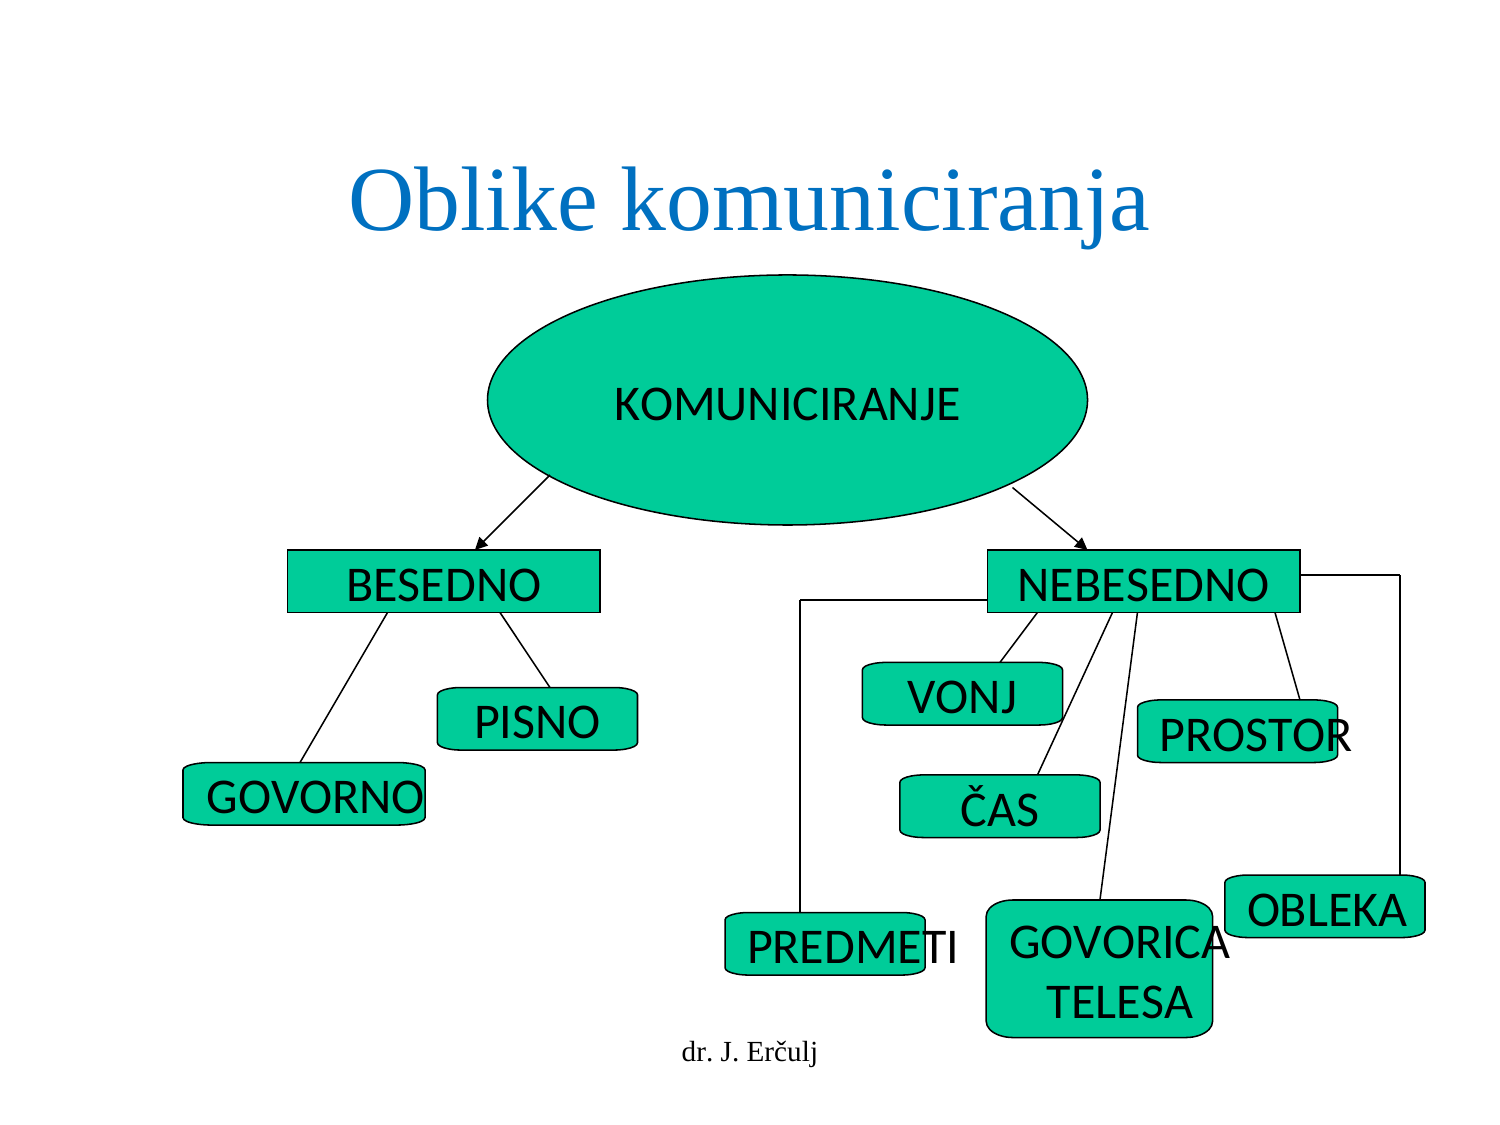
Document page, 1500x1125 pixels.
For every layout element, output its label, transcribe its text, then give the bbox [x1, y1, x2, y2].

text_box PISNO [437, 687, 638, 751]
text_box PROSTOR [1137, 699, 1338, 763]
title Oblike komuniciranja [112, 99, 1388, 288]
text_box dr. J. Erčulj [512, 1025, 988, 1101]
text_box ČAS [899, 774, 1101, 838]
text_box BESEDNO [287, 549, 601, 613]
text_box NEBESEDNO [987, 549, 1300, 613]
text_box GOVORICA TELESA [986, 900, 1213, 1038]
text_box GOVORNO [183, 762, 426, 826]
text_box KOMUNICIRANJE [487, 274, 1088, 526]
text_box VONJ [862, 662, 1063, 726]
text_box OBLEKA [1224, 875, 1426, 938]
text_box PREDMETI [725, 912, 926, 976]
